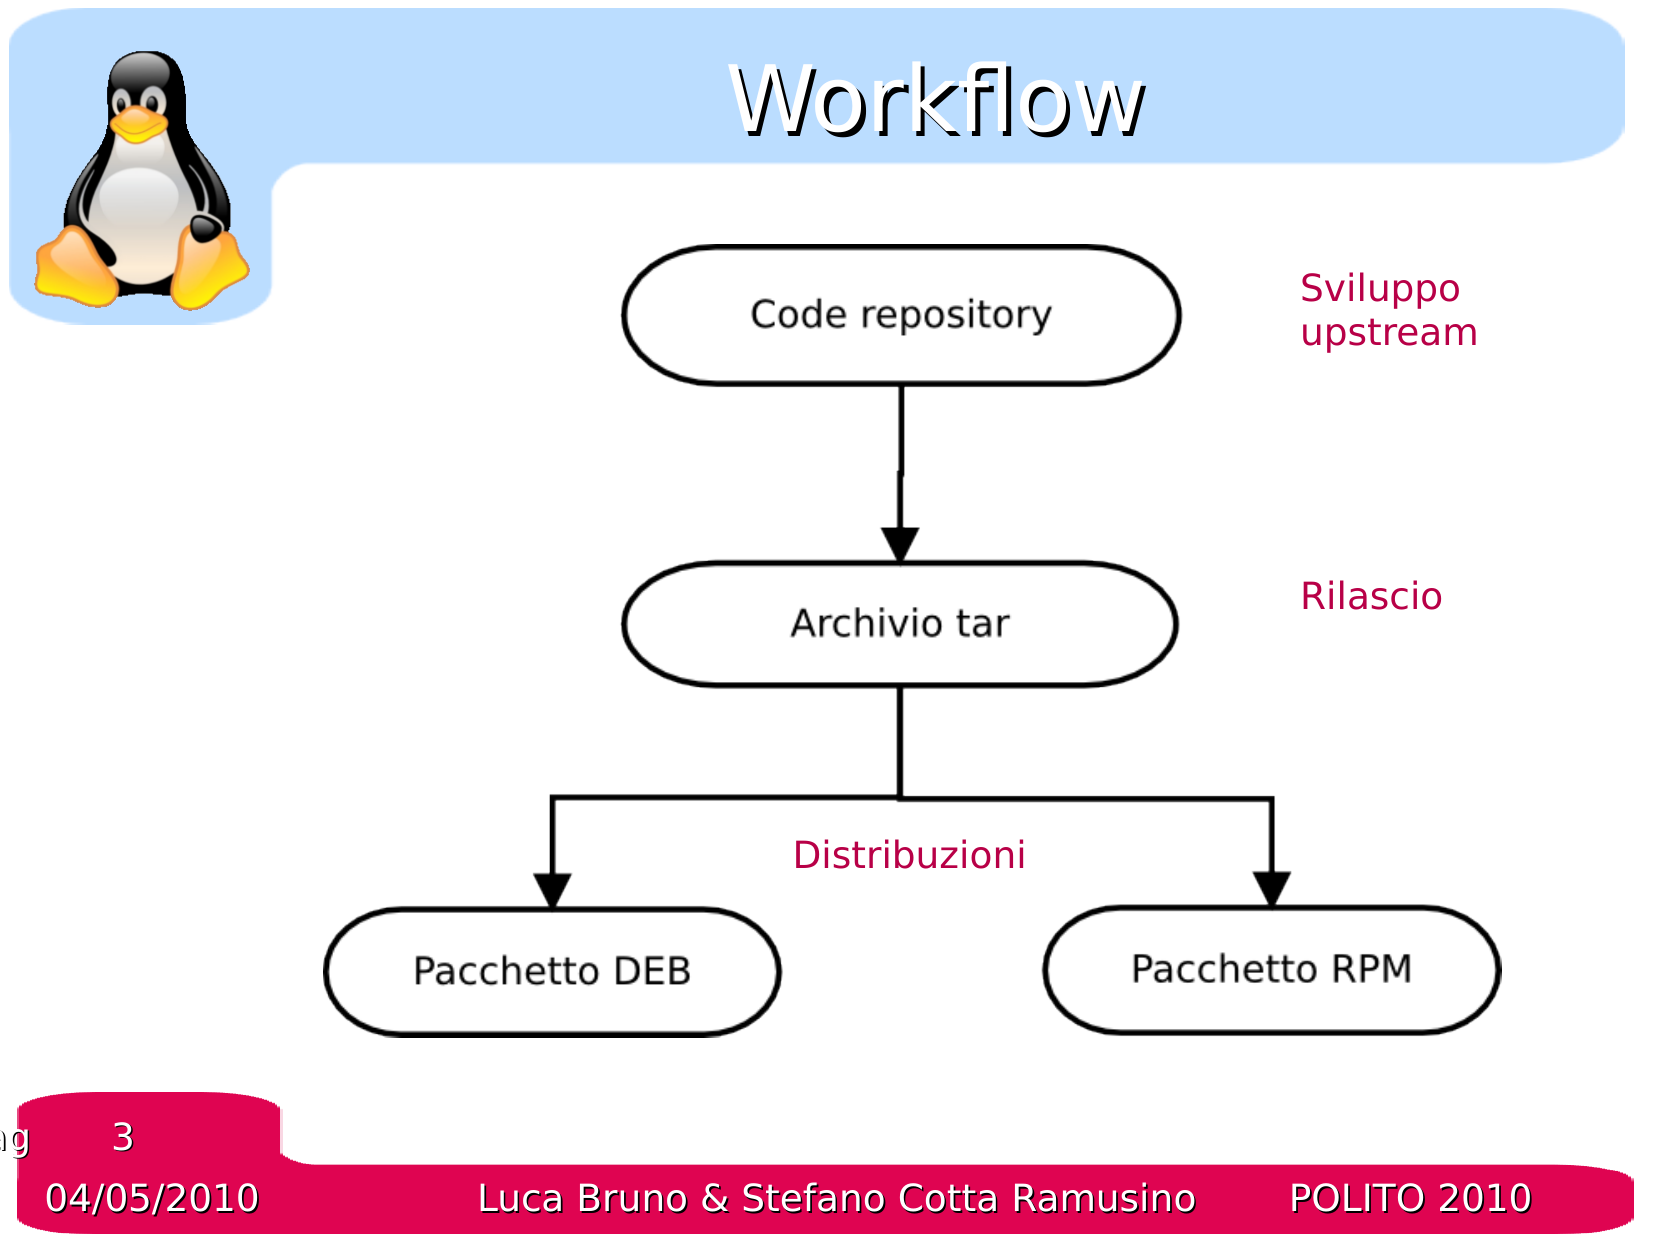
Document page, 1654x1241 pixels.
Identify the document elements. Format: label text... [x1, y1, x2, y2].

title Workflow [265, 3, 1636, 196]
text_box Sviluppo upstream [1285, 259, 1495, 362]
text_box Pag <numero> [17, 1108, 266, 1182]
text_box 04/05/2010 [29, 1169, 284, 1241]
picture [17, 1092, 1634, 1234]
text_box Distribuzioni [777, 826, 1043, 886]
picture [9, 8, 1625, 1038]
text_box Luca Bruno & Stefano Cotta Ramusino POLITO 2010 [462, 1169, 1548, 1241]
text_box Rilascio [1285, 566, 1459, 626]
picture [17, 1182, 29, 1234]
